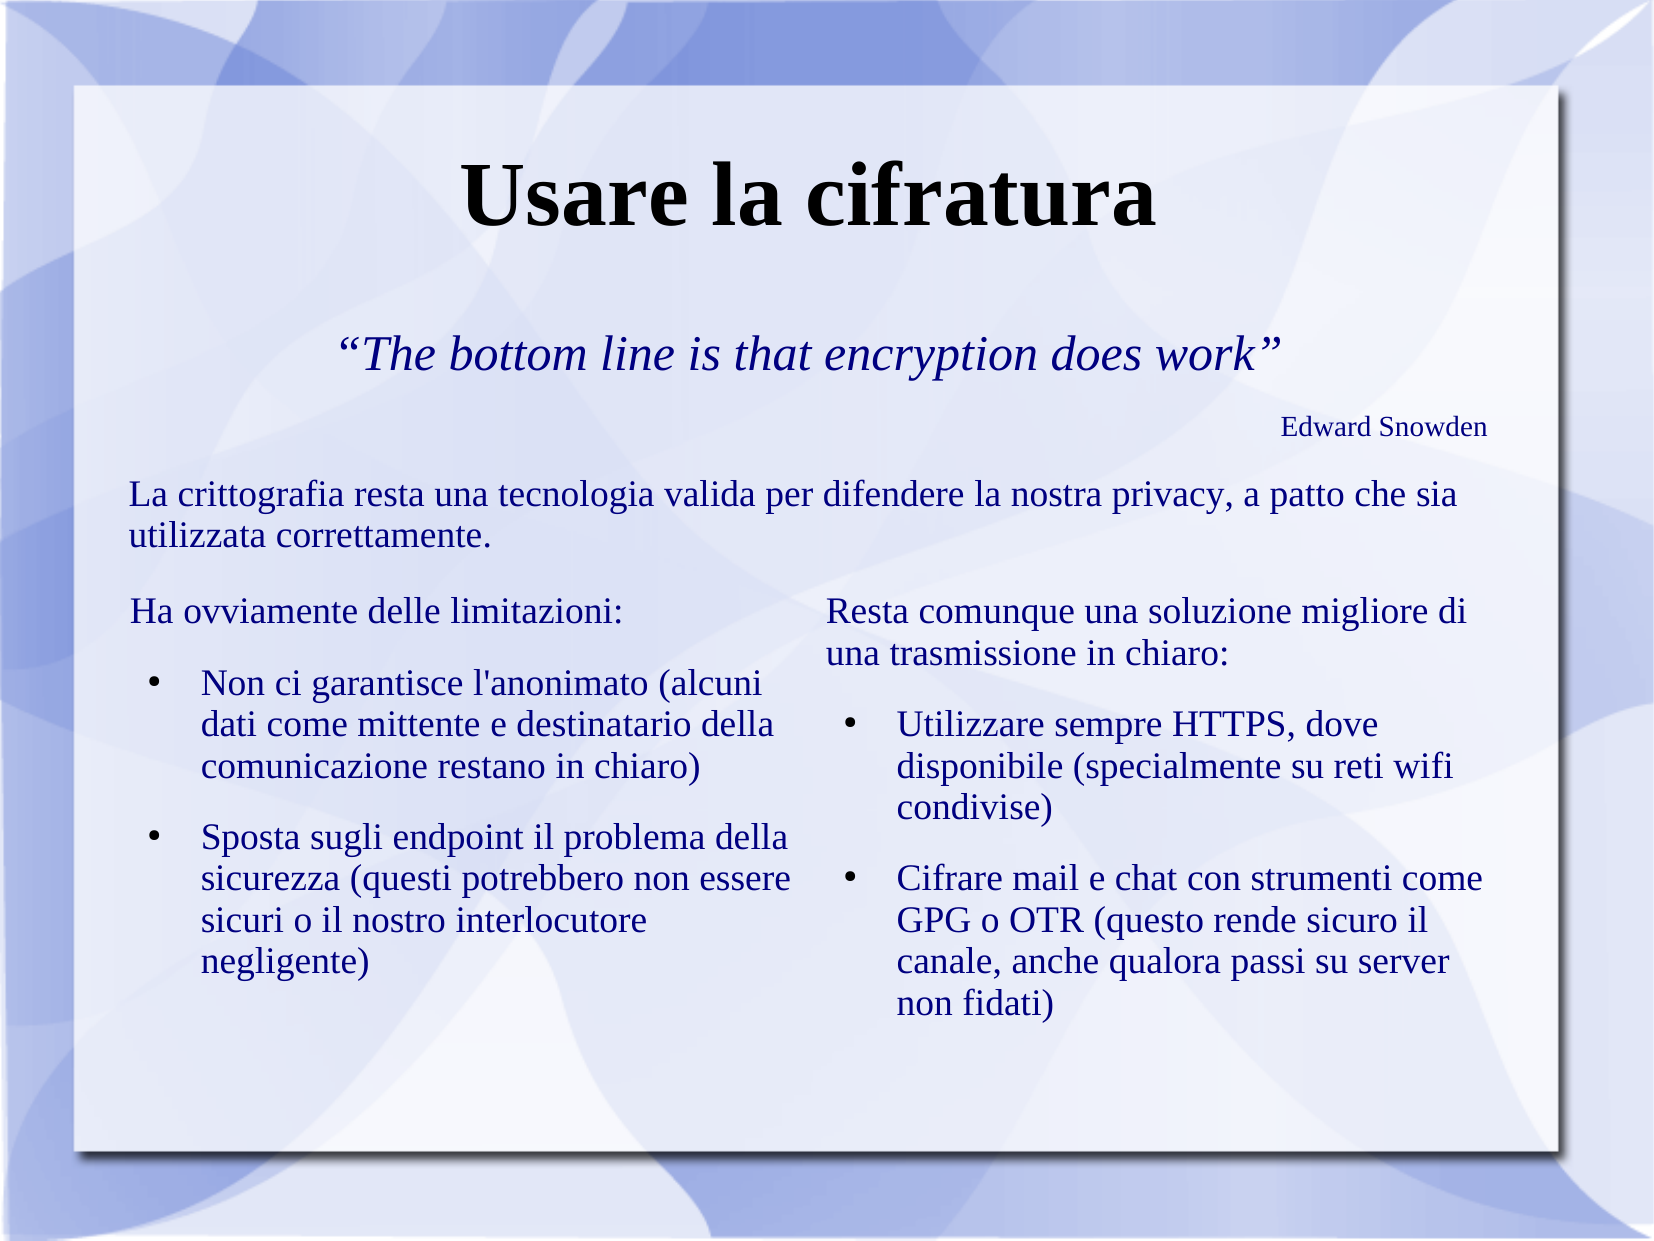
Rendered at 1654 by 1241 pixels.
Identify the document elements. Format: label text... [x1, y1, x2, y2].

list Ha ovviamente delle limitazioni: Non ci garantisce l'anonimato (alcuni dati come mittente e destinatario della comunicazione restano in chiaro) Sposta sugli endpoint il problema della sicurezza (questi potrebbero non essere sicuri o il nostro interlocutore negligente) [129, 590, 793, 1045]
title Usare la cifratura [82, 90, 1536, 298]
list “The bottom line is that encryption does work” Edward Snowden La crittografia resta una tecnologia valida per difendere la nostra privacy, a patto che sia utilizzata correttamente. [128, 325, 1489, 558]
list Resta comunque una soluzione migliore di una trasmissione in chiaro: Utilizzare sempre HTTPS, dove disponibile (specialmente su reti wifi condivise) Cifrare mail e chat con strumenti come GPG o OTR (questo rende sicuro il canale, anche qualora passi su server non fidati) [825, 590, 1489, 1045]
picture [0, 0, 1654, 1241]
